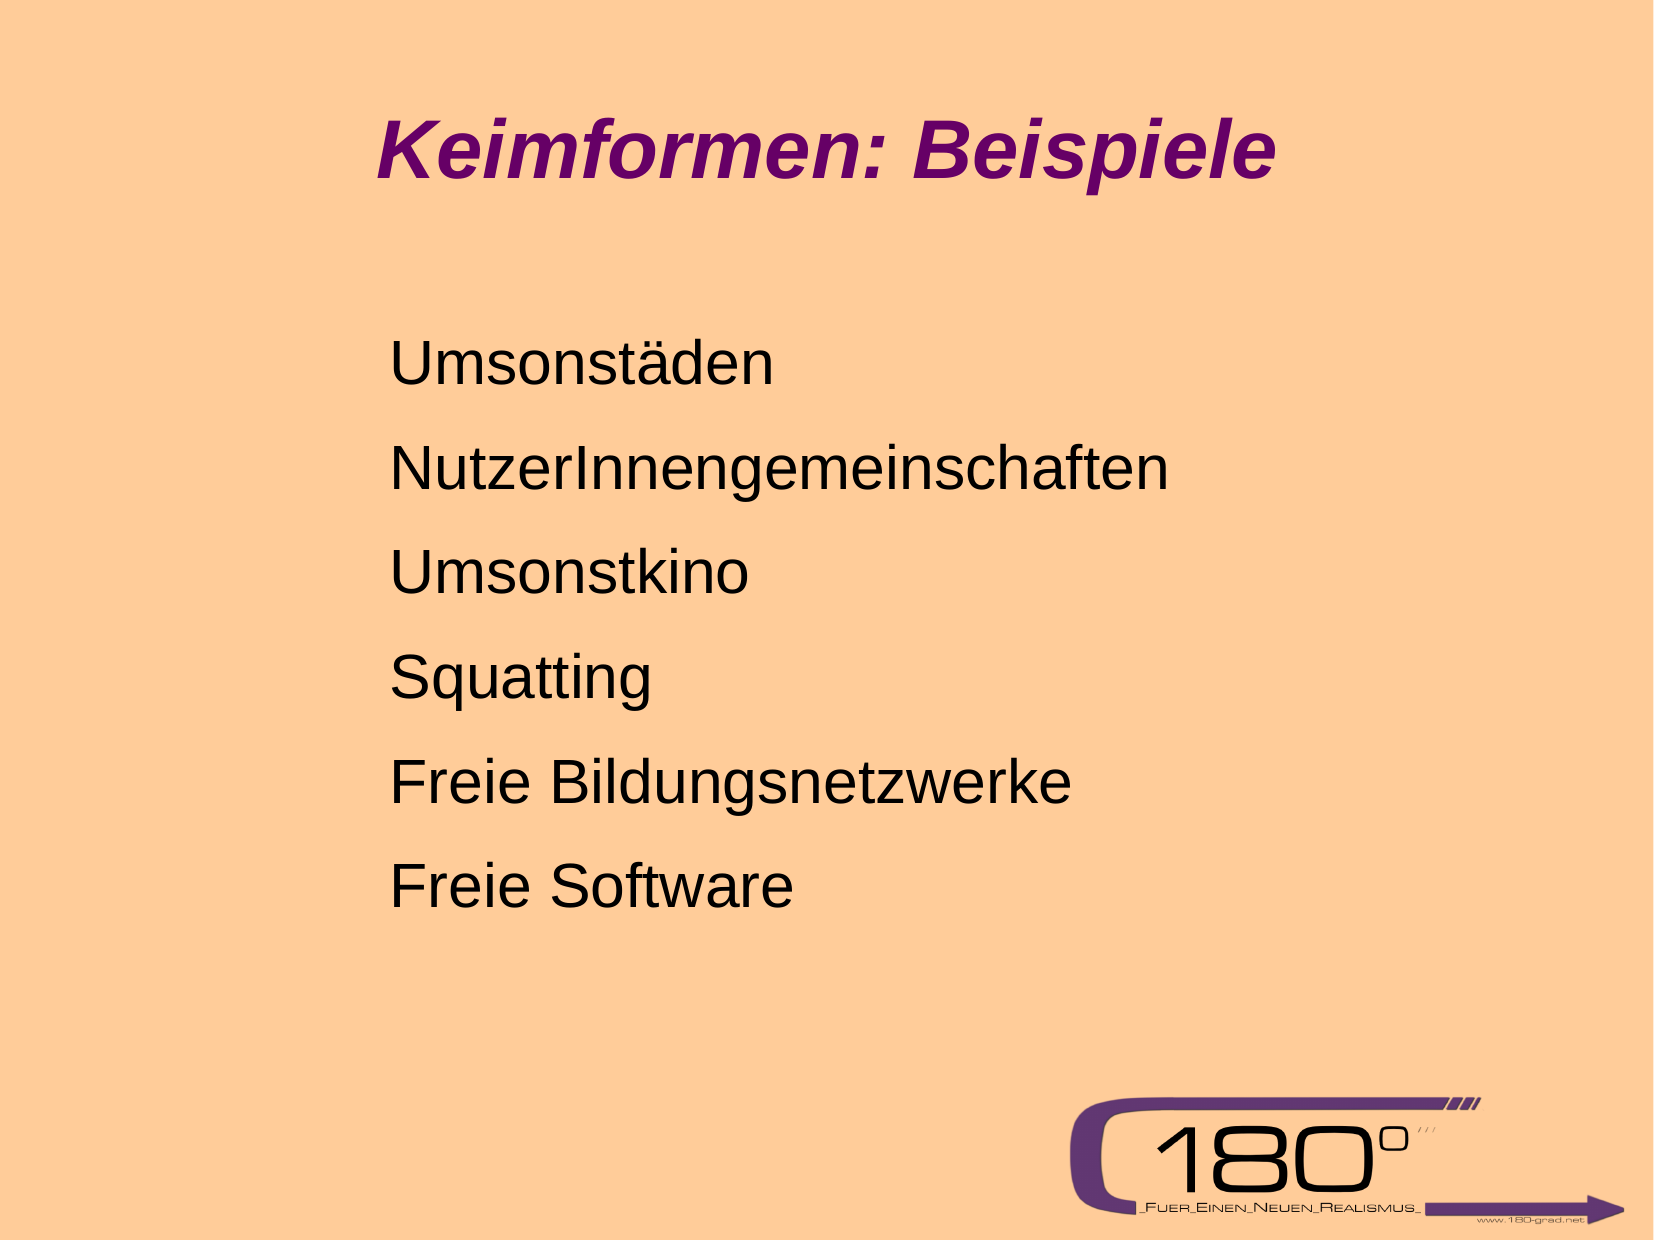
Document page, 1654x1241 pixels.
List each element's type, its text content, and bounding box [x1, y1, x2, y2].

text_box Umsonstäden NutzerInnengemeinschaften Umsonstkino Squatting Freie Bildungsnetzwerke Freie Software [354, 293, 1320, 955]
picture [1068, 1092, 1625, 1228]
title Keimformen: Beispiele [121, 46, 1534, 254]
